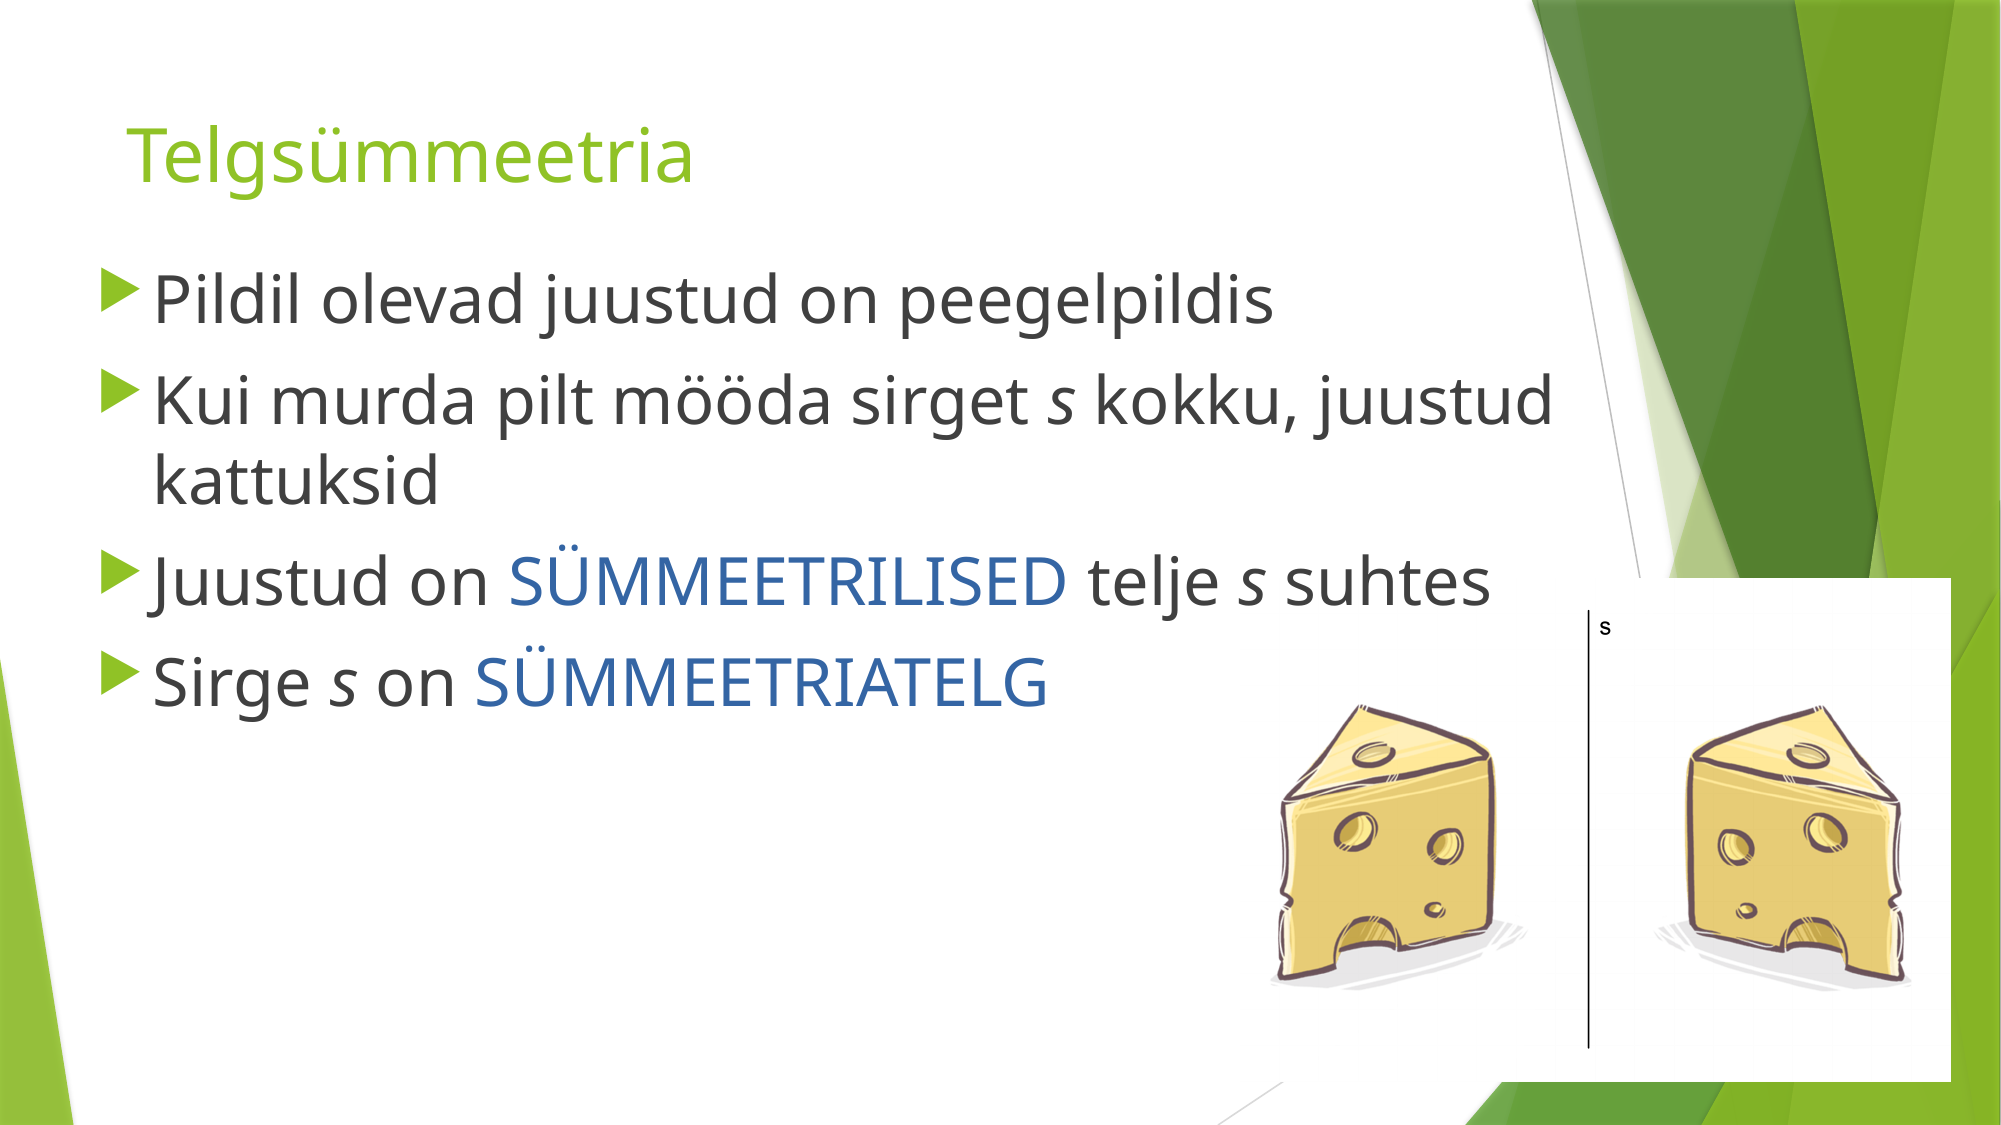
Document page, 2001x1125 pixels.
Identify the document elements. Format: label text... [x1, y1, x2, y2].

list Pildil olevad juustud on peegelpildis Kui murda pilt mööda sirget s kokku, juustud kattuksid Juustud on SÜMMEETRILISED telje s suhtes Sirge s on SÜMMEETRIATELG [81, 249, 1595, 886]
title Telgsümmeetria [111, 99, 1522, 237]
picture [1240, 578, 1951, 1082]
